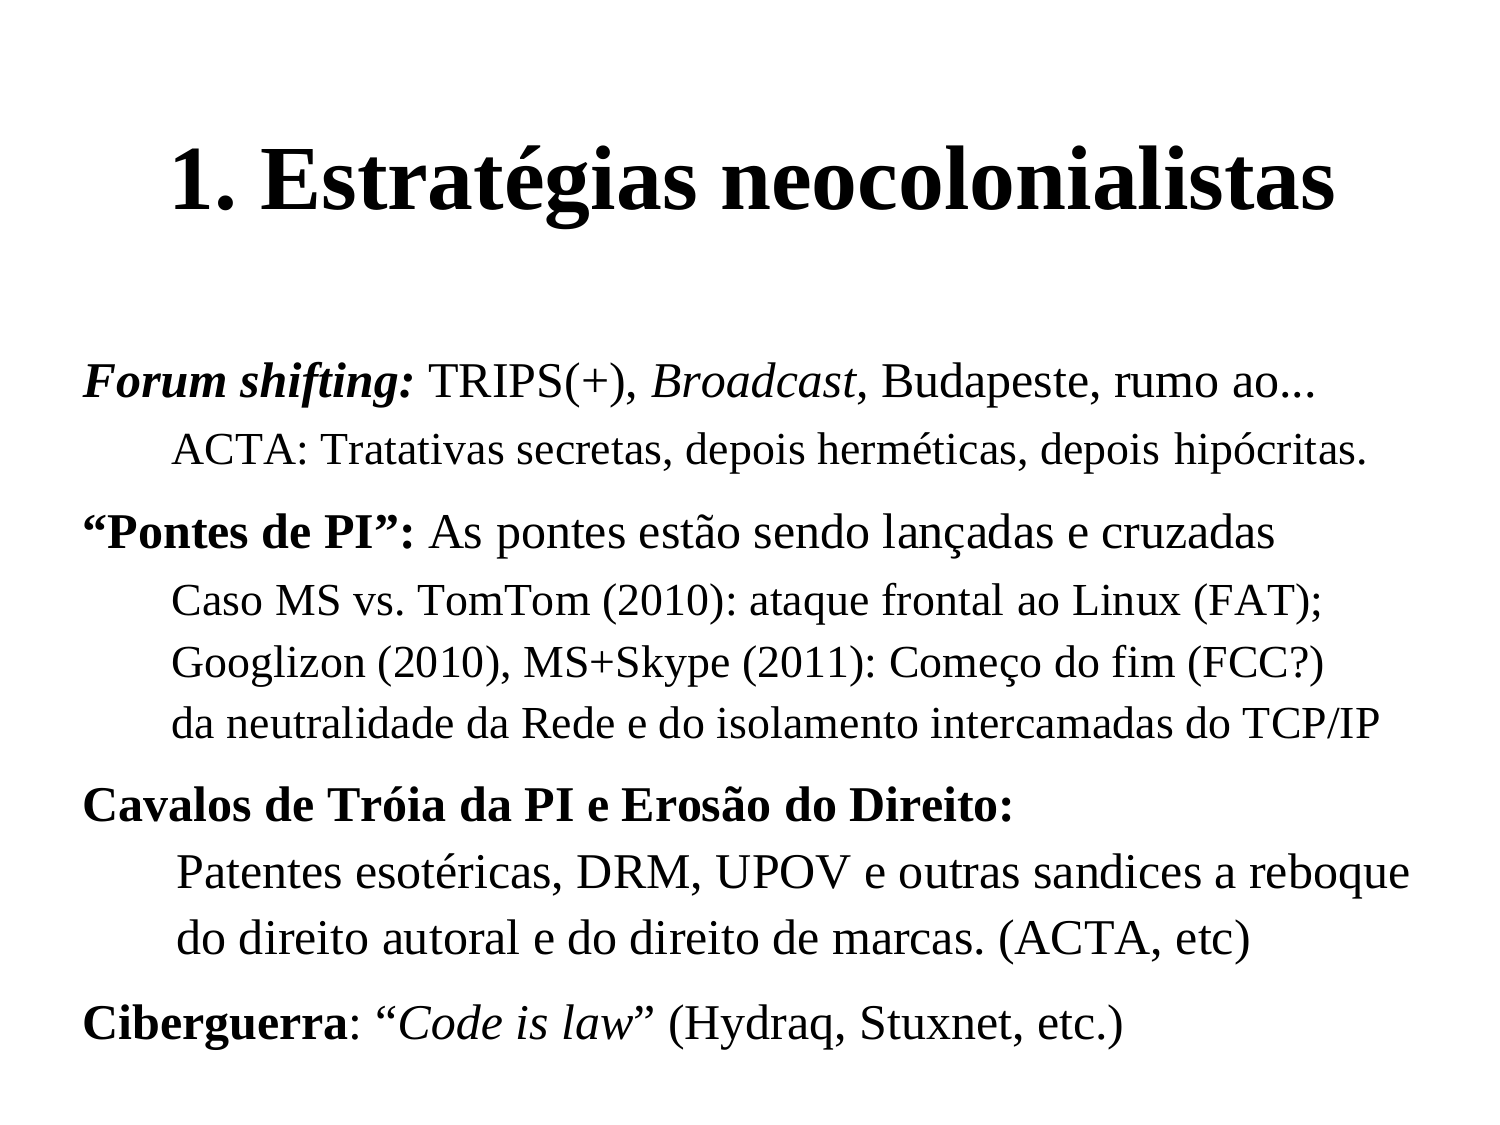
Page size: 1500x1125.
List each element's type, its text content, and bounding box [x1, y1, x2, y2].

text_box Forum shifting: TRIPS(+), Broadcast, Budapeste, rumo ao... ACTA: Tratativas secretas, depois herméticas, depois hipócritas. “Pontes de PI”: As pontes estão sendo lançadas e cruzadas Caso MS vs. TomTom (2010): ataque frontal ao Linux (FAT); Googlizon (2010), MS+Skype (2011): Começo do fim (FCC?) da neutralidade da Rede e do isolamento intercamadas do TCP/IP Cavalos de Tróia da PI e Erosão do Direito: Patentes esotéricas, DRM, UPOV e outras sandices a reboque do direito autoral e do direito de marcas. (ACTA, etc) Ciberguerra: “Code is law” (Hydraq, Stuxnet, etc.) [67, 334, 1474, 1058]
title 1. Estratégias neocolonialistas [51, 52, 1456, 307]
